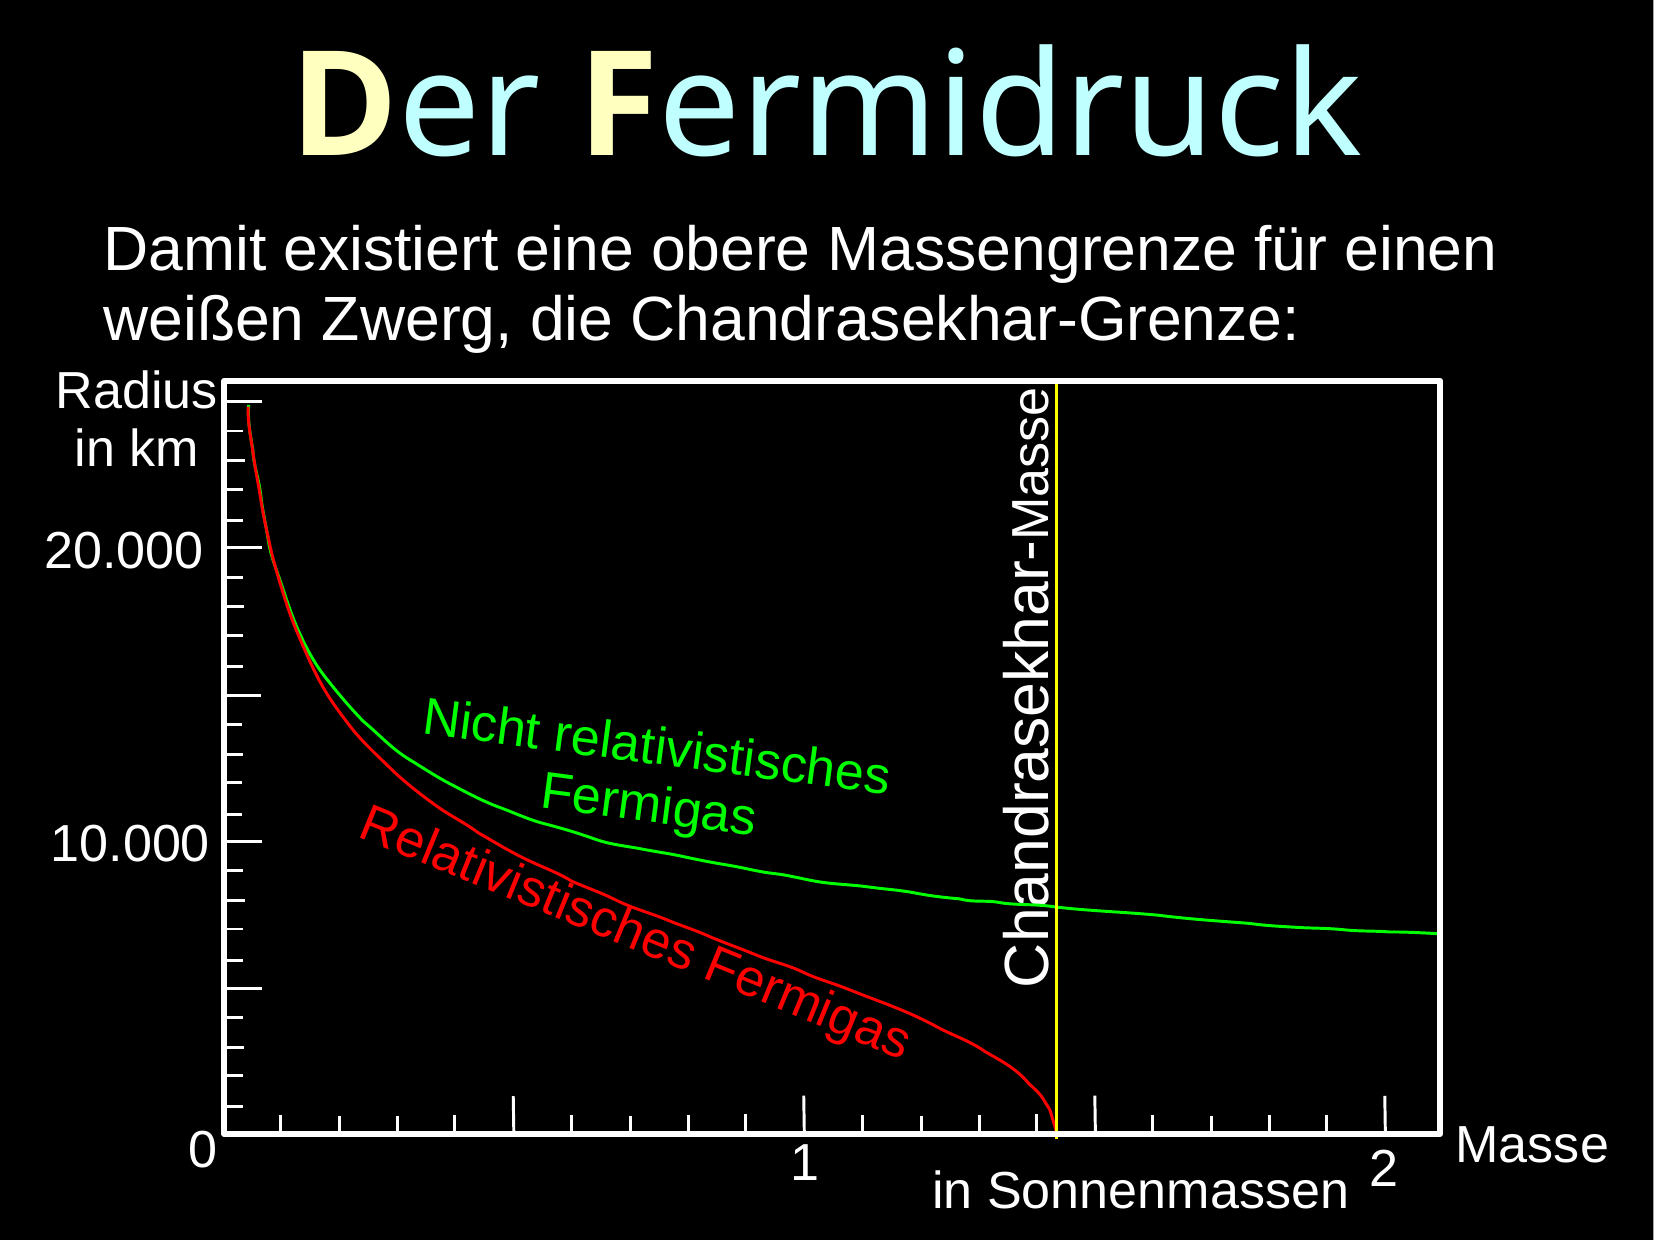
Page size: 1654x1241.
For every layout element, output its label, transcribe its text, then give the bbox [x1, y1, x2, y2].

text_box Chandrasekhar-Masse [984, 384, 1055, 905]
text_box in Sonnenmassen [917, 1154, 1365, 1227]
text_box Radius in km [40, 354, 233, 485]
text_box 0 [173, 1113, 233, 1186]
text_box Chandrasekhar-Masse [1058, 384, 1069, 906]
text_box 20.000 [29, 513, 219, 587]
text_box 2 [1354, 1137, 1414, 1205]
text_box Nicht relativistisches Fermigas [398, 677, 911, 873]
text_box 1 [776, 1137, 835, 1199]
text_box Chandrasekhar-Masse [984, 371, 1069, 378]
title Der Fermidruck [82, 17, 1571, 180]
text_box Damit existiert eine obere Massengrenze für einen weißen Zwerg, die Chandrasekhar-Grenze: [88, 206, 1565, 361]
text_box 1 [776, 1126, 835, 1131]
text_box Masse [1441, 1107, 1625, 1181]
text_box 10.000 [35, 807, 221, 880]
text_box Chandrasekhar-Masse [1058, 909, 1069, 1003]
text_box Relativistisches Fermigas [336, 780, 937, 1083]
text_box Chandrasekhar-Masse [984, 903, 1055, 1003]
text_box 0 [227, 1113, 233, 1131]
